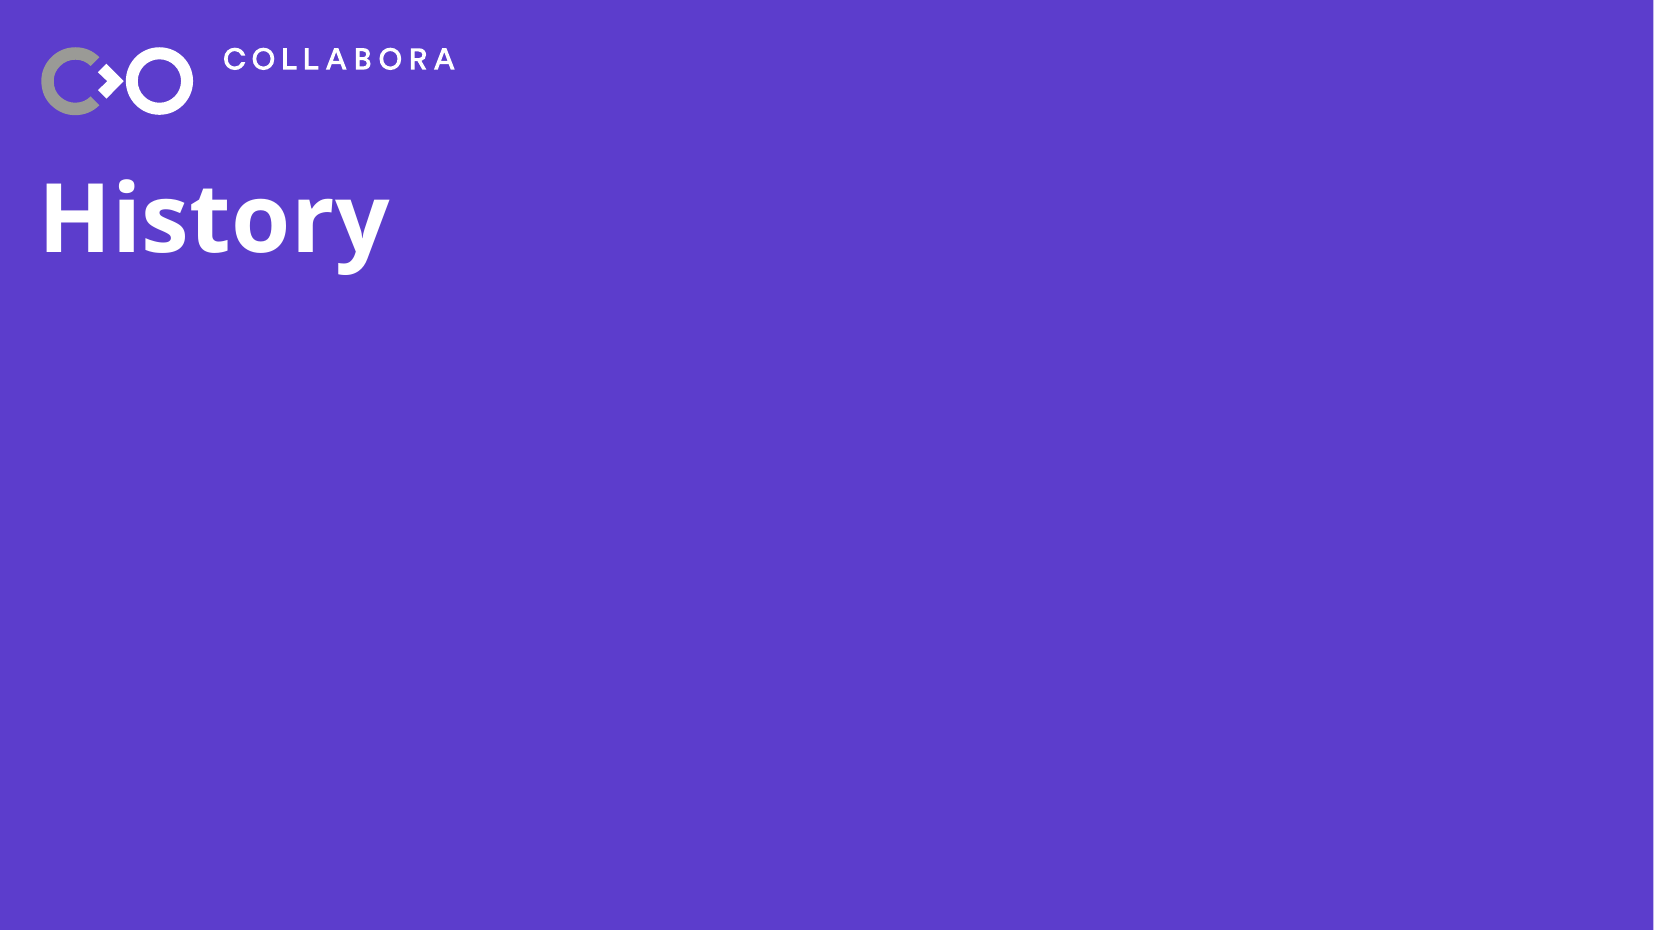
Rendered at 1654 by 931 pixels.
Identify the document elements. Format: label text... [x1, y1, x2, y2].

title History [38, 156, 1614, 213]
